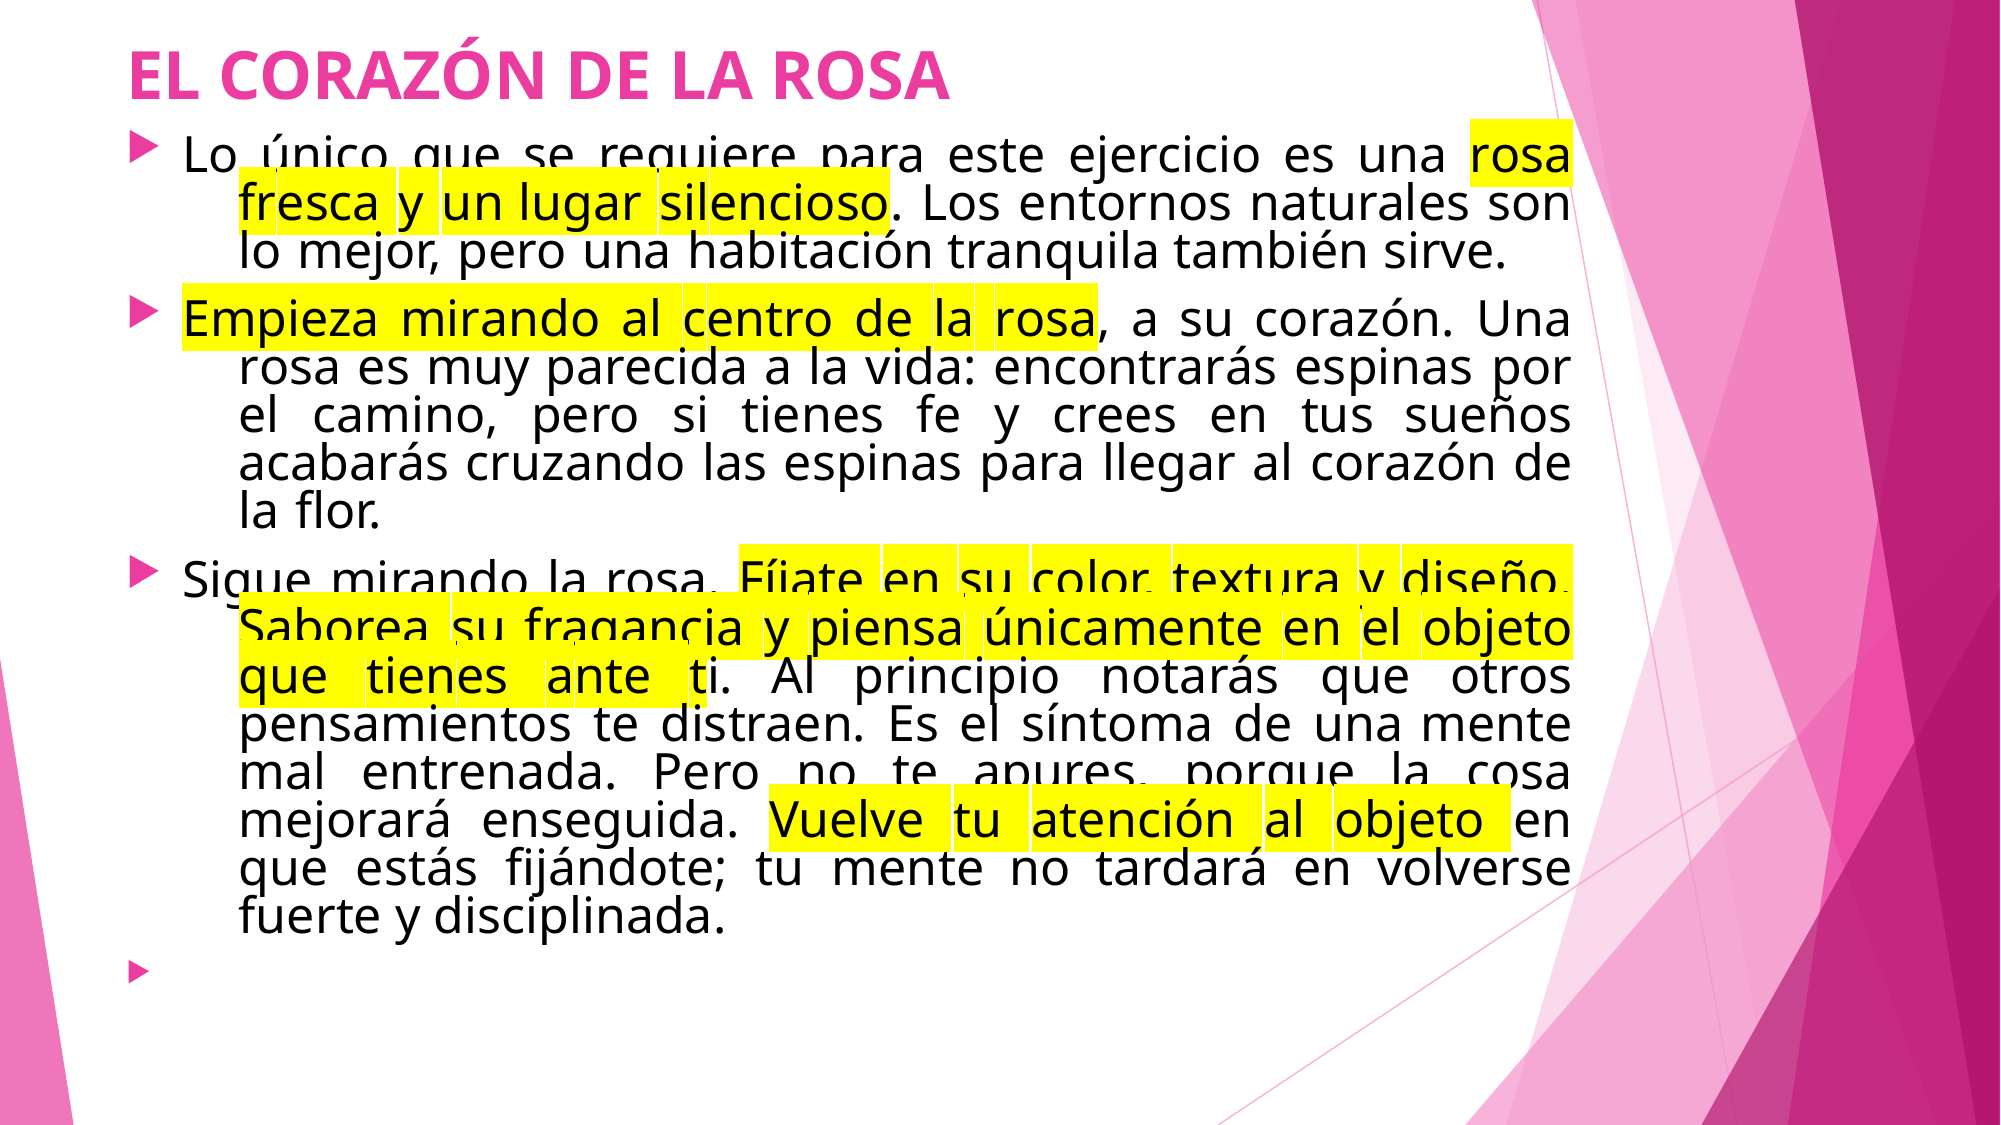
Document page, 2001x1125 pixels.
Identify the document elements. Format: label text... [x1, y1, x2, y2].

list Lo único que se requiere para este ejercicio es una rosa fresca y un lugar silencioso. Los entornos naturales son lo mejor, pero una habitación tranquila también sirve. Empieza mirando al centro de la rosa, a su corazón. Una rosa es muy parecida a la vida: encontrarás espinas por el camino, pero si tienes fe y crees en tus sueños acabarás cruzando las espinas para llegar al corazón de la flor. Sigue mirando la rosa. Fíjate en su color, textura y diseño. Saborea su fragancia y piensa únicamente en el objeto que tienes ante ti. Al principio notarás que otros pensamientos te distraen. Es el síntoma de una mente mal entrenada. Pero no te apures, porque la cosa mejorará enseguida. Vuelve tu atención al objeto en que estás fijándote; tu mente no tardará en volverse fuerte y disciplinada. [111, 126, 1588, 1101]
title EL CORAZÓN DE LA ROSA [111, 24, 1522, 126]
